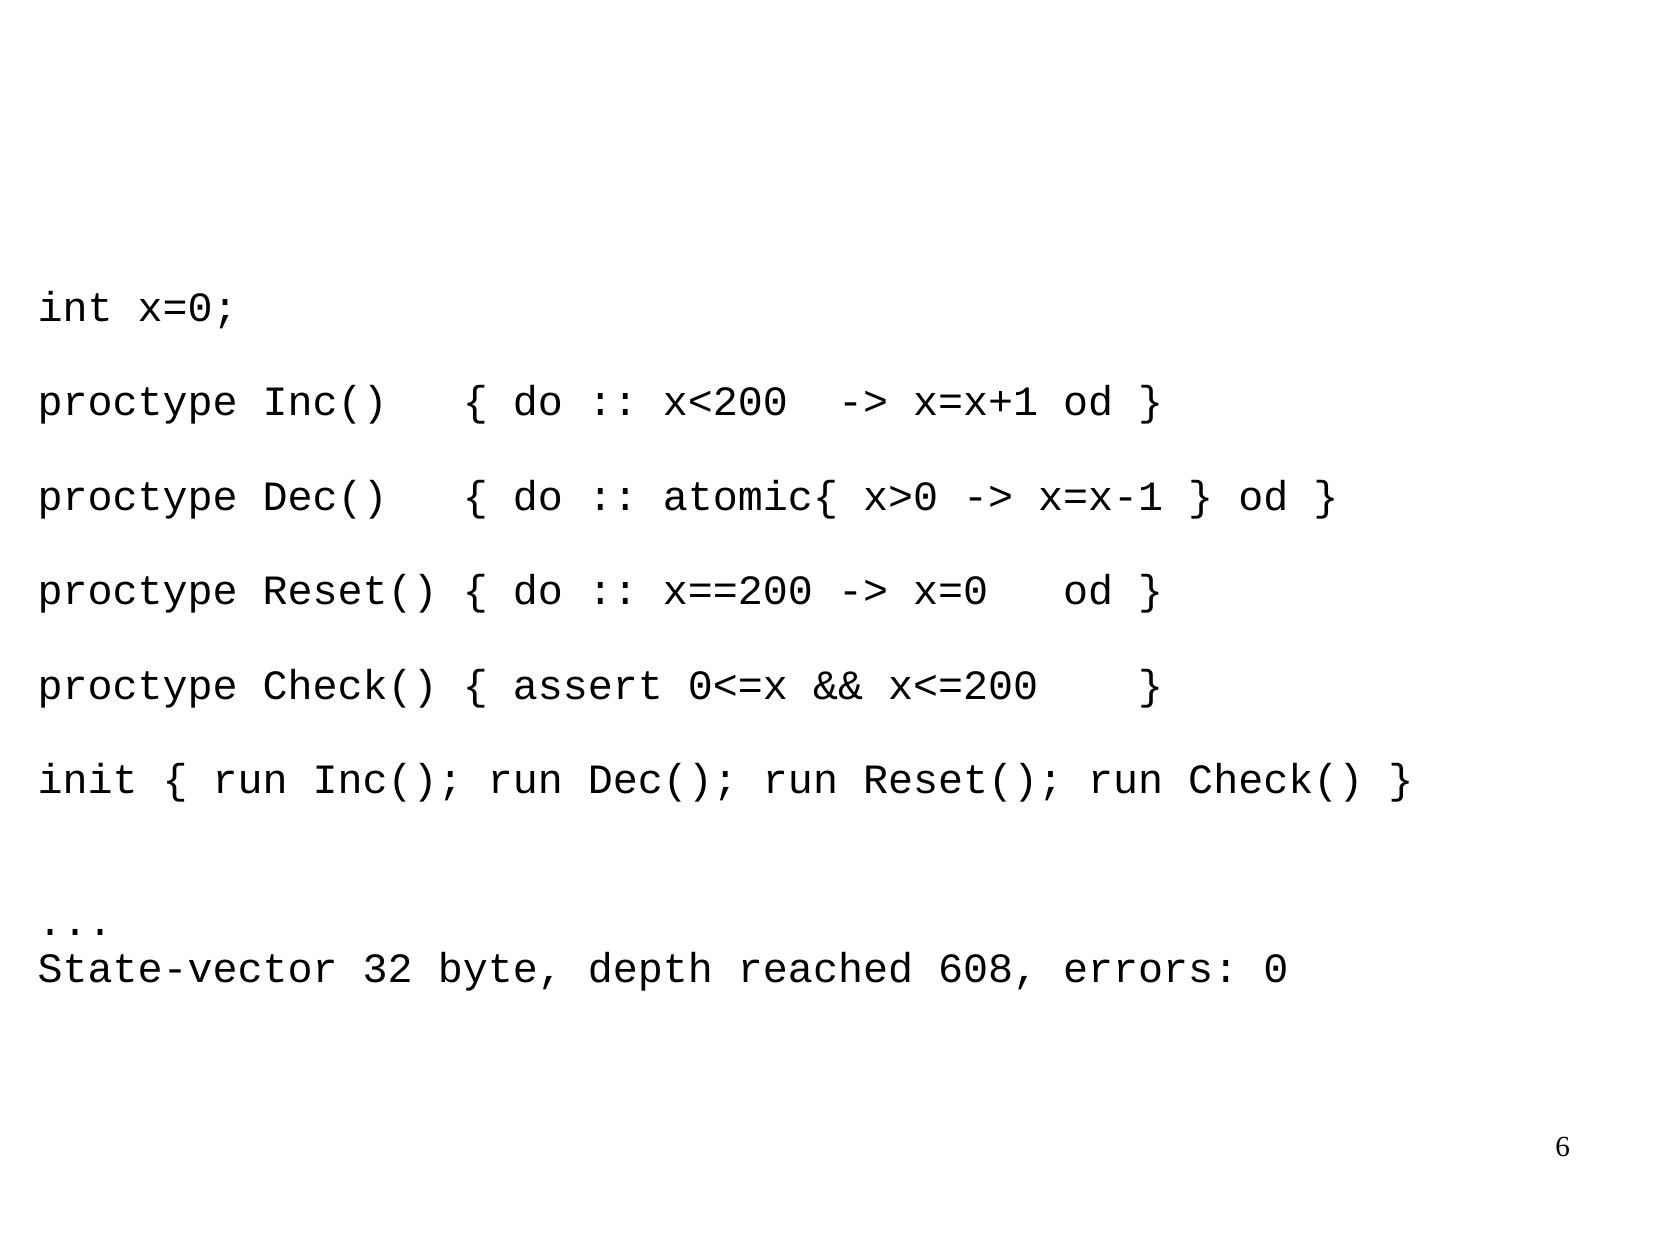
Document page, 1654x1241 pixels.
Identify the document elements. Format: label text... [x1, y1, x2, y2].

subtitle int x=0; proctype Inc() { do :: x<200 -> x=x+1 od } proctype Dec() { do :: atomic{ x>0 -> x=x-1 } od } proctype Reset() { do :: x==200 -> x=0 od } proctype Check() { assert 0<=x && x<=200 } init { run Inc(); run Dec(); run Reset(); run Check() } ... State-vector 32 byte, depth reached 608, errors: 0 [37, 231, 1612, 1051]
